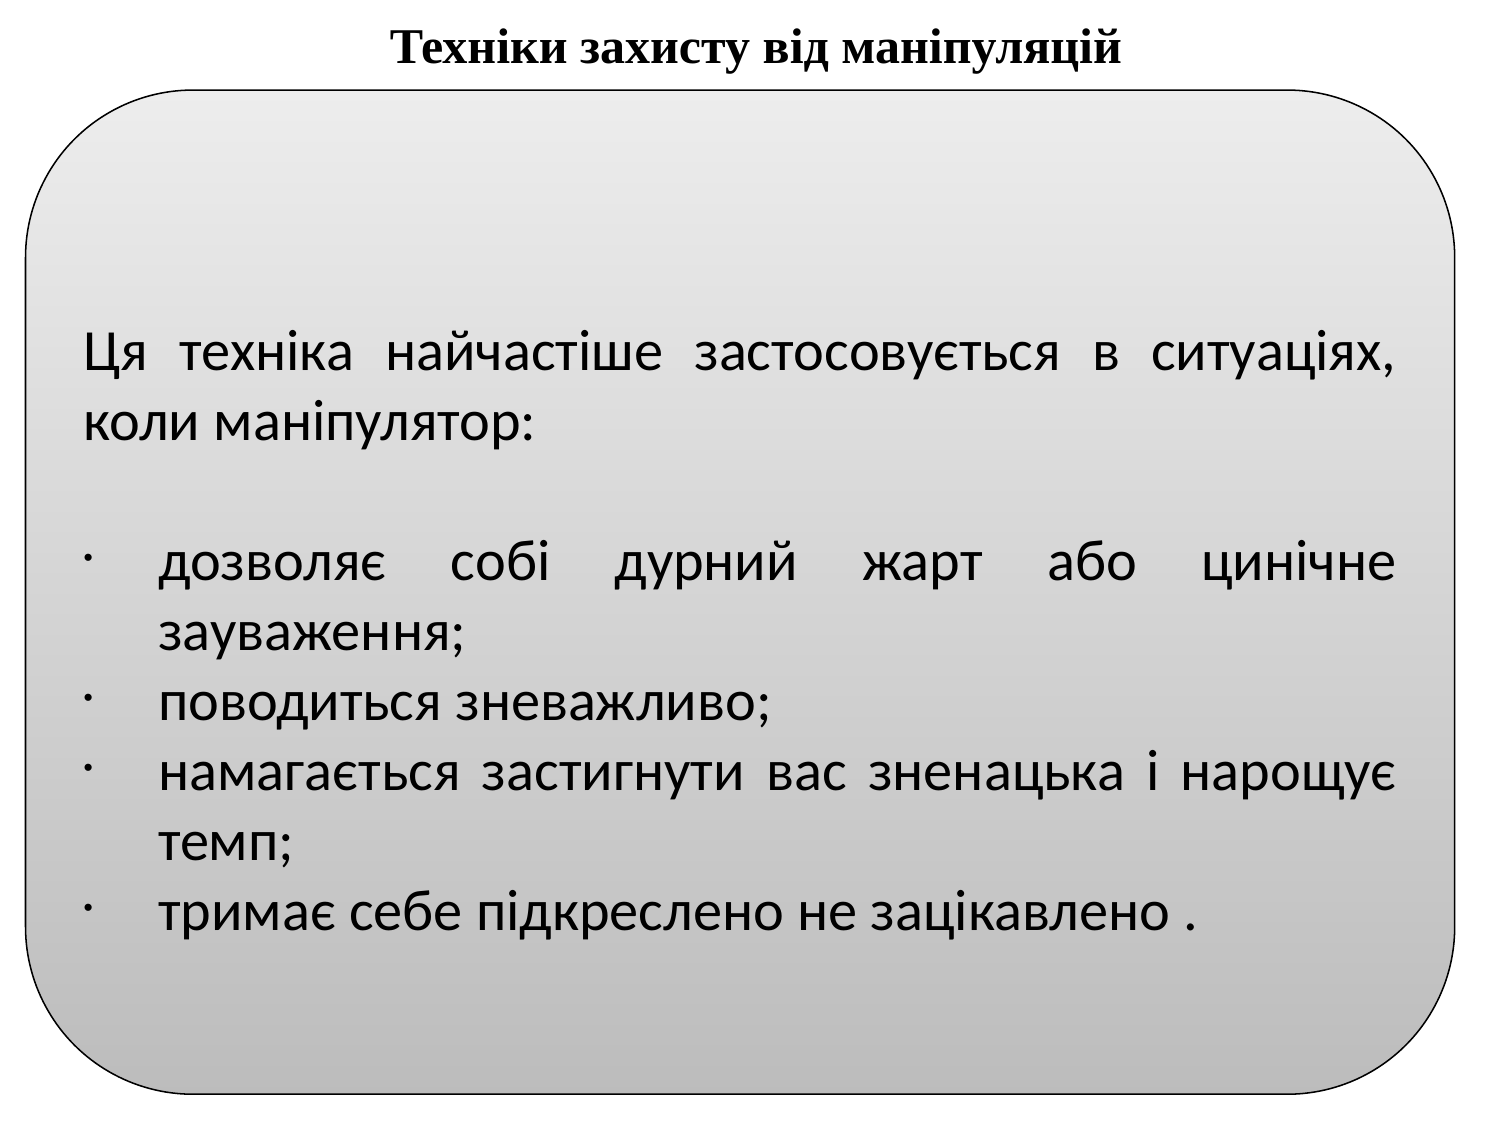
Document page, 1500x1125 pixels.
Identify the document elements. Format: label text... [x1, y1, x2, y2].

title Техніки захисту від маніпуляцій [41, 6, 1471, 209]
text_box Ця техніка найчастіше застосовується в ситуаціях, коли маніпулятор: дозволяє собі дурний жарт або цинічне зауваження; поводиться зневажливо; намагається застигнути вас зненацька і нарощує темп; тримає себе підкреслено не зацікавлено . [25, 187, 1455, 1095]
